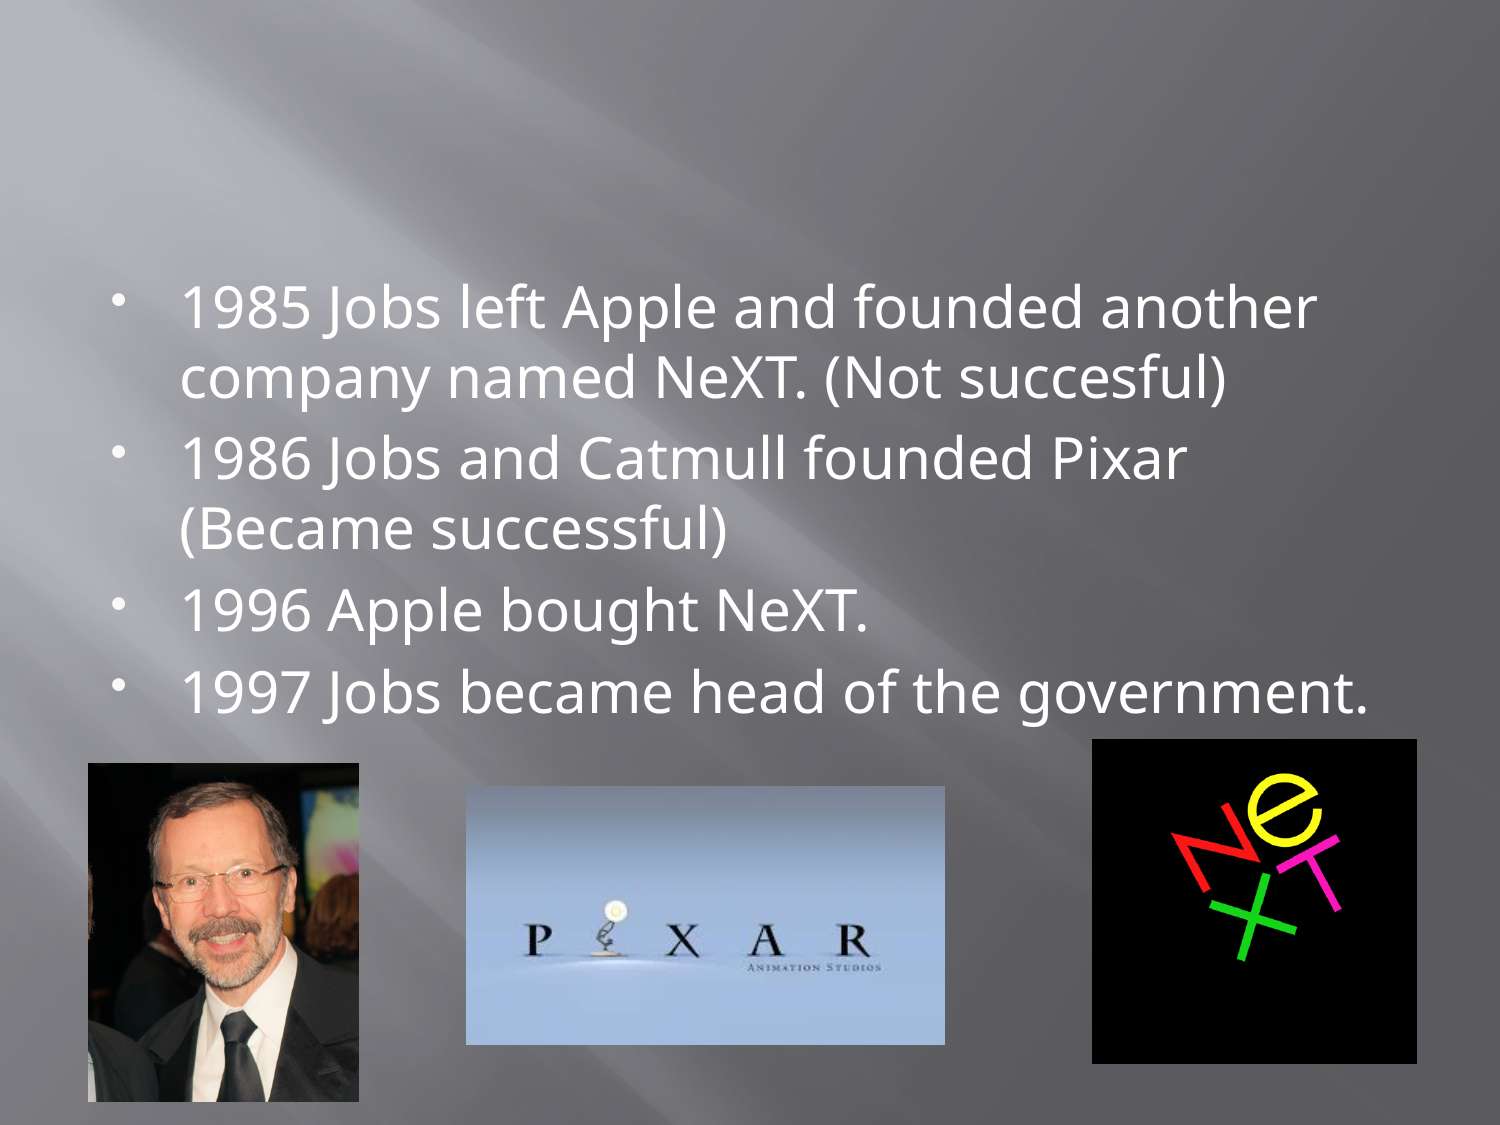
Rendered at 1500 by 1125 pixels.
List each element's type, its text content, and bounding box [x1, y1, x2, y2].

picture [0, 0, 1500, 1125]
list 1985 Jobs left Apple and founded another company named NeXT. (Not succesful) 1986 Jobs and Catmull founded Pixar (Became successful) 1996 Apple bought NeXT. 1997 Jobs became head of the government. [75, 262, 1425, 1035]
